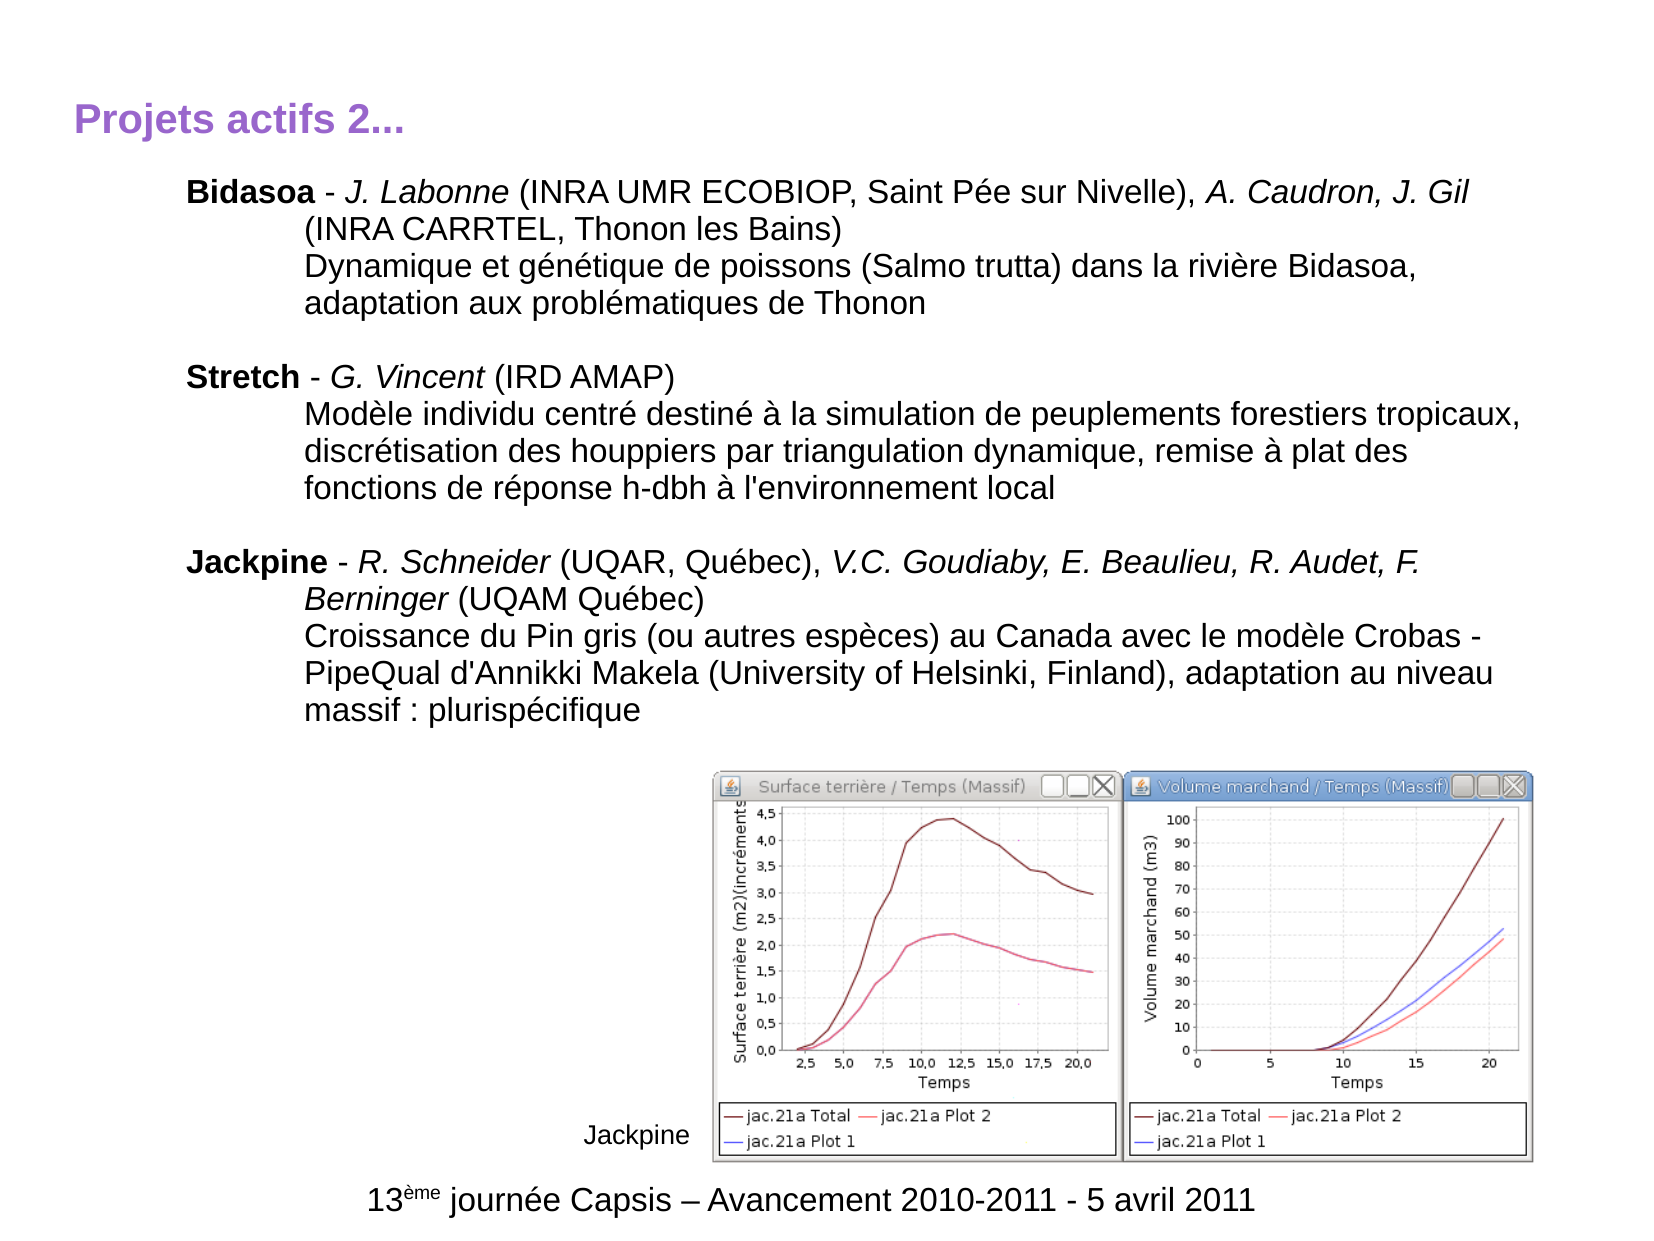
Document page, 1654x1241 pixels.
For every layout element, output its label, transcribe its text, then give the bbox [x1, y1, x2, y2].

text_box Projets actifs 2... [59, 88, 1063, 158]
text_box Jackpine [291, 1112, 705, 1162]
picture [710, 767, 1536, 1166]
text_box Bidasoa - J. Labonne (INRA UMR ECOBIOP, Saint Pée sur Nivelle), A. Caudron, J. Gil (INRA CARRTEL, Thonon les Bains) Dynamique et génétique de poissons (Salmo trutta) dans la rivière Bidasoa, adaptation aux problématiques de Thonon Stretch - G. Vincent (IRD AMAP) Modèle individu centré destiné à la simulation de peuplements forestiers tropicaux, discrétisation des houppiers par triangulation dynamique, remise à plat des fonctions de réponse h-dbh à l'environnement local Jackpine - R. Schneider (UQAR, Québec), V.C. Goudiaby, E. Beaulieu, R. Audet, F. Berninger (UQAM Québec) Croissance du Pin gris (ou autres espèces) au Canada avec le modèle Crobas - PipeQual d'Annikki Makela (University of Helsinki, Finland), adaptation au niveau massif : plurispécifique [171, 165, 1560, 848]
